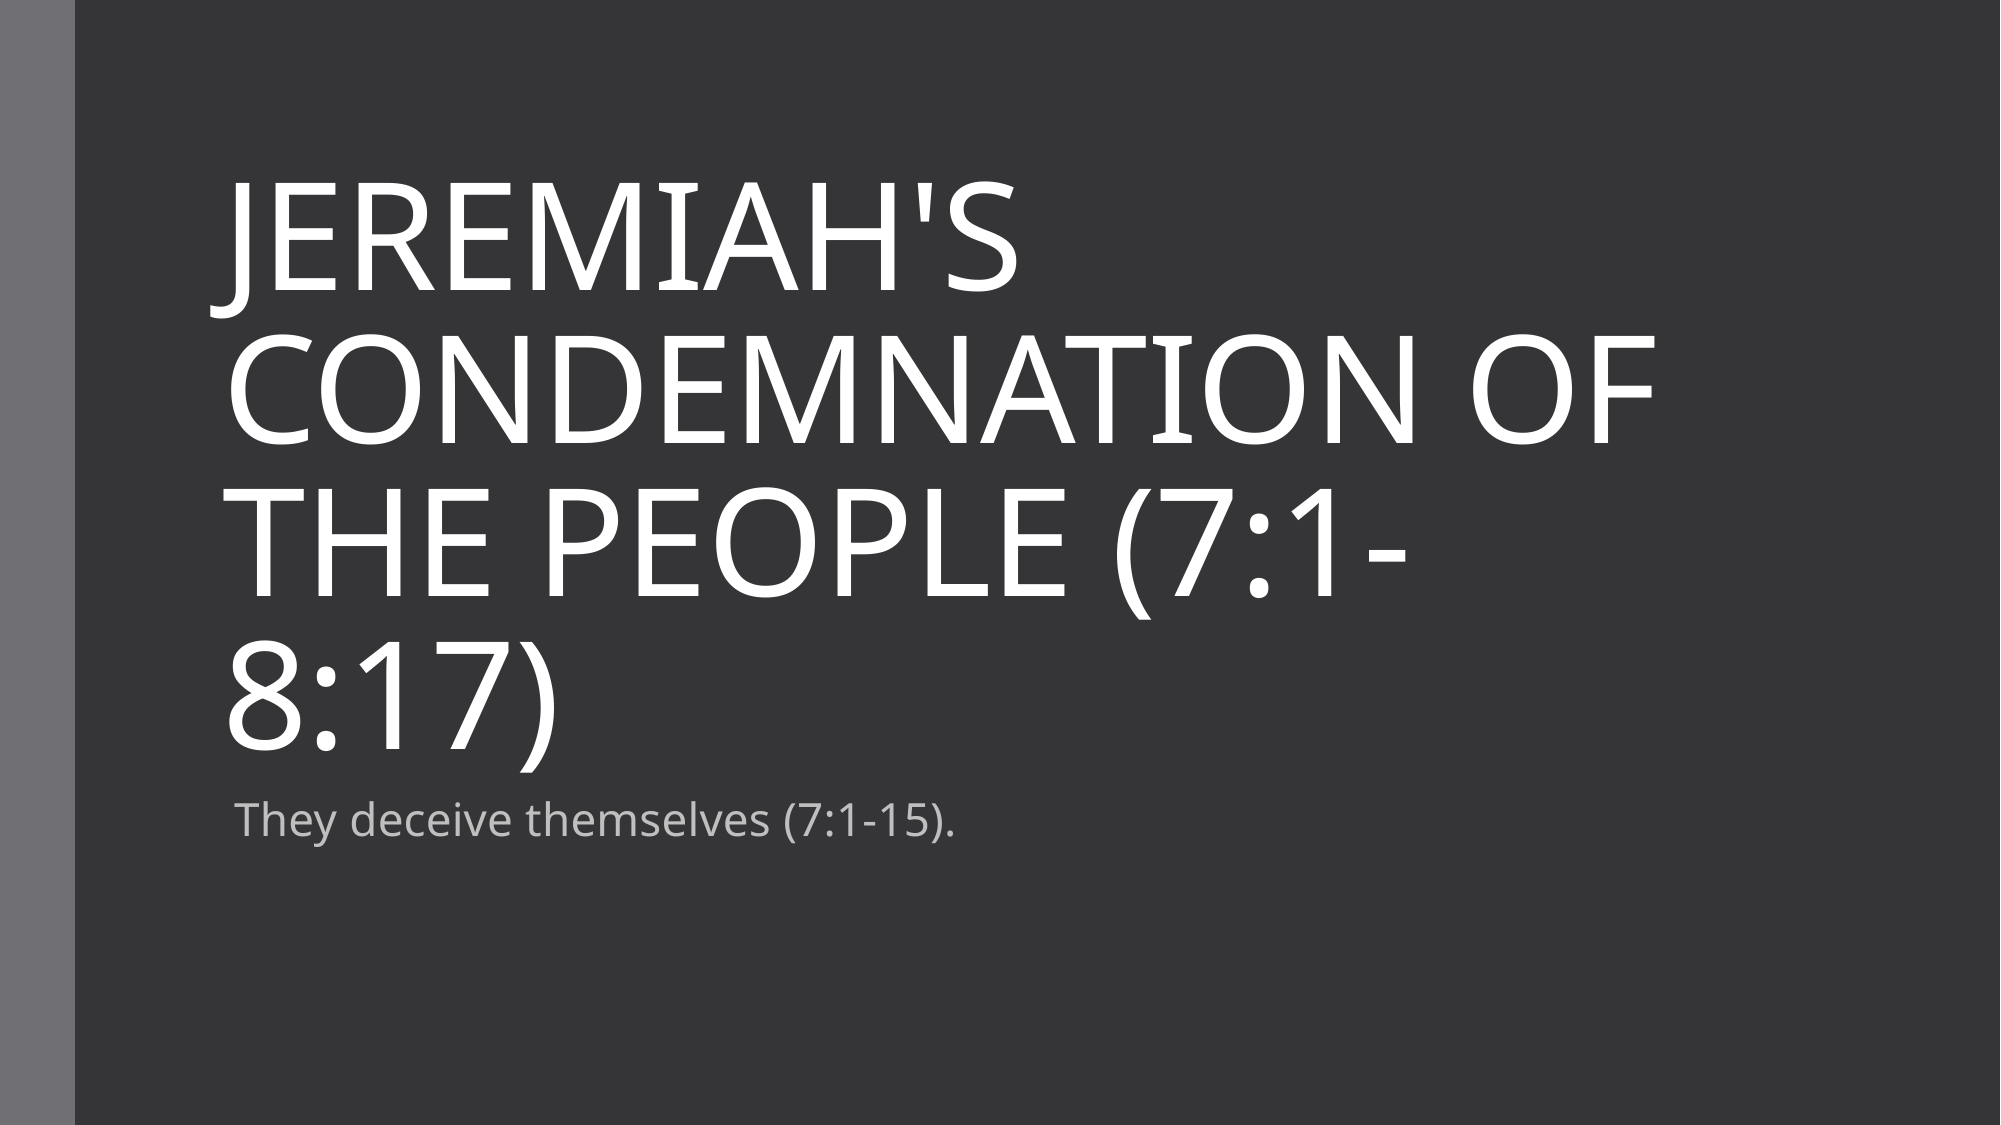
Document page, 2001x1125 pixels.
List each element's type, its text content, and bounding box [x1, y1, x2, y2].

title JEREMIAH'S CONDEMNATION OF THE PEOPLE (7:1-8:17) [206, 124, 1752, 787]
subtitle They deceive themselves (7:1-15). [206, 787, 1752, 1066]
